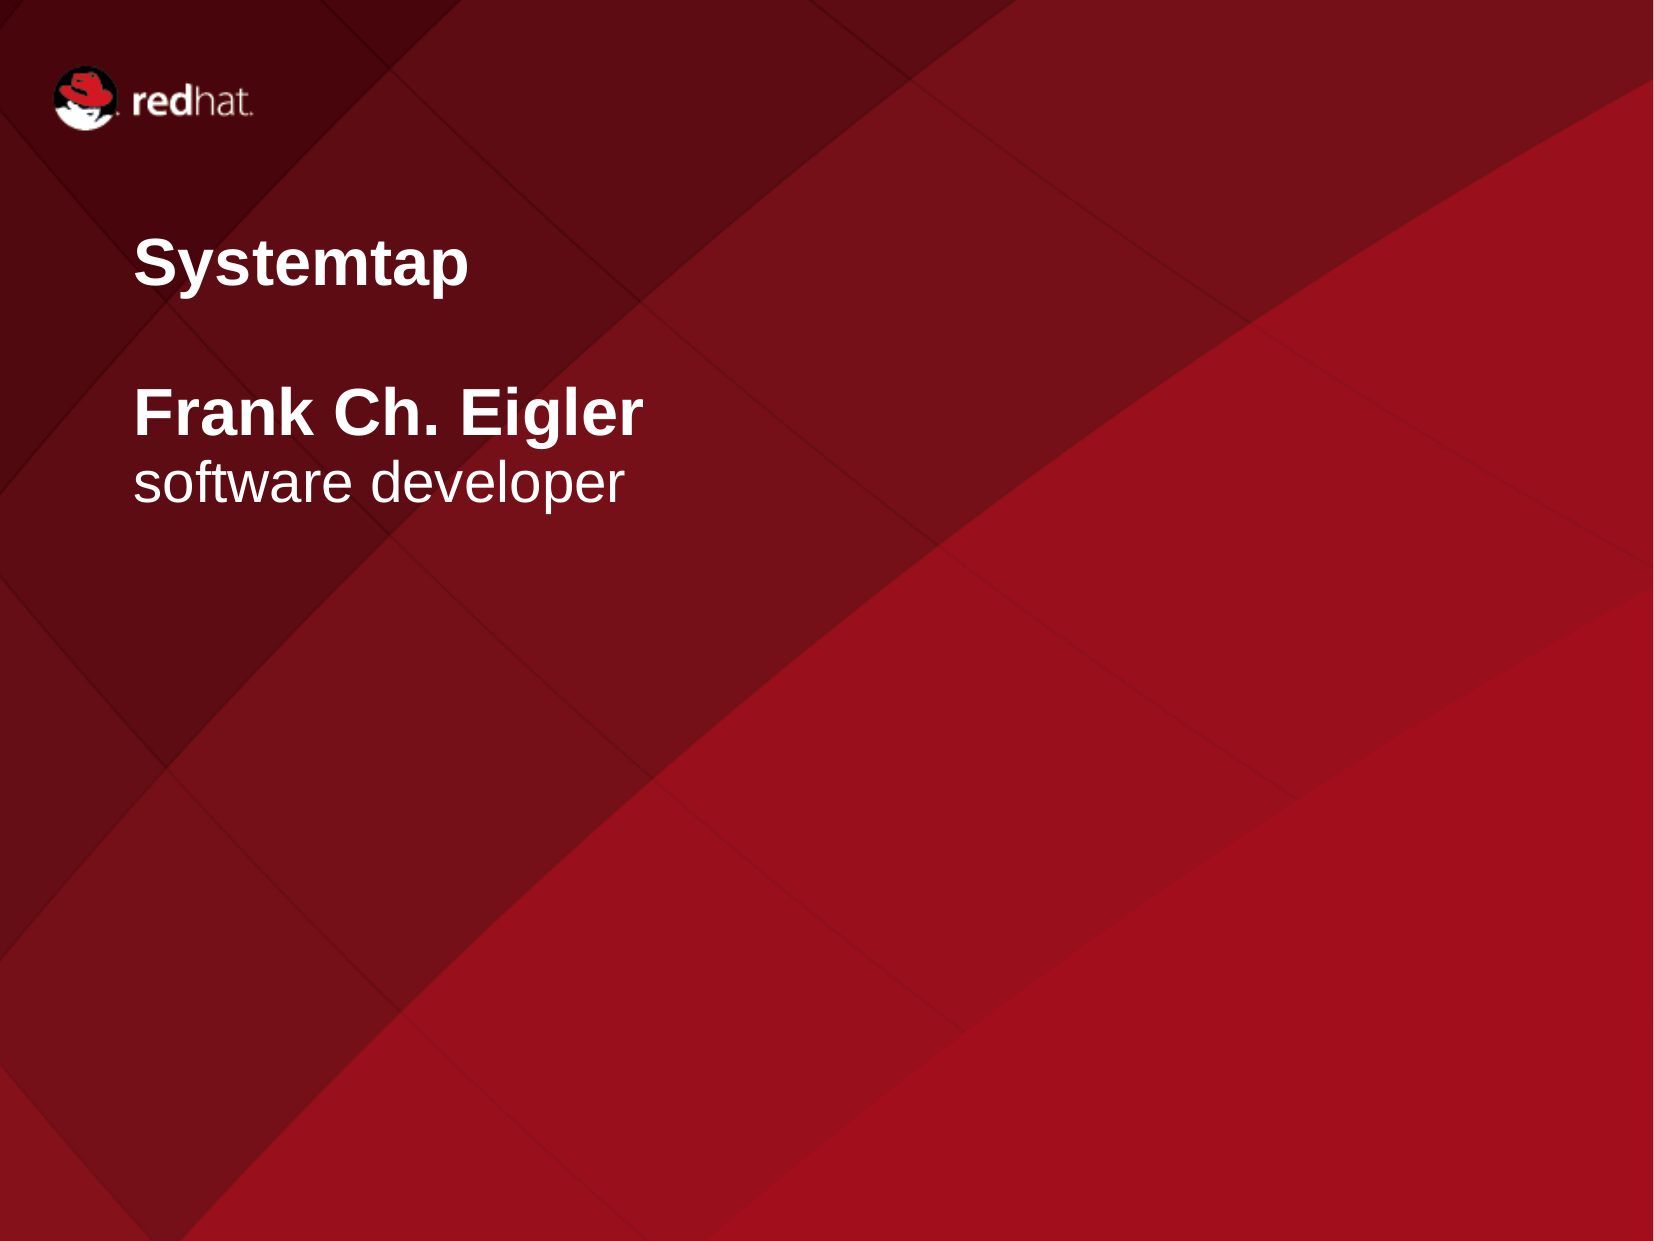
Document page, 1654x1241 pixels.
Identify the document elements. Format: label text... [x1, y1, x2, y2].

text_box Systemtap Frank Ch. Eigler software developer [133, 225, 1066, 580]
picture [0, 0, 1654, 1241]
